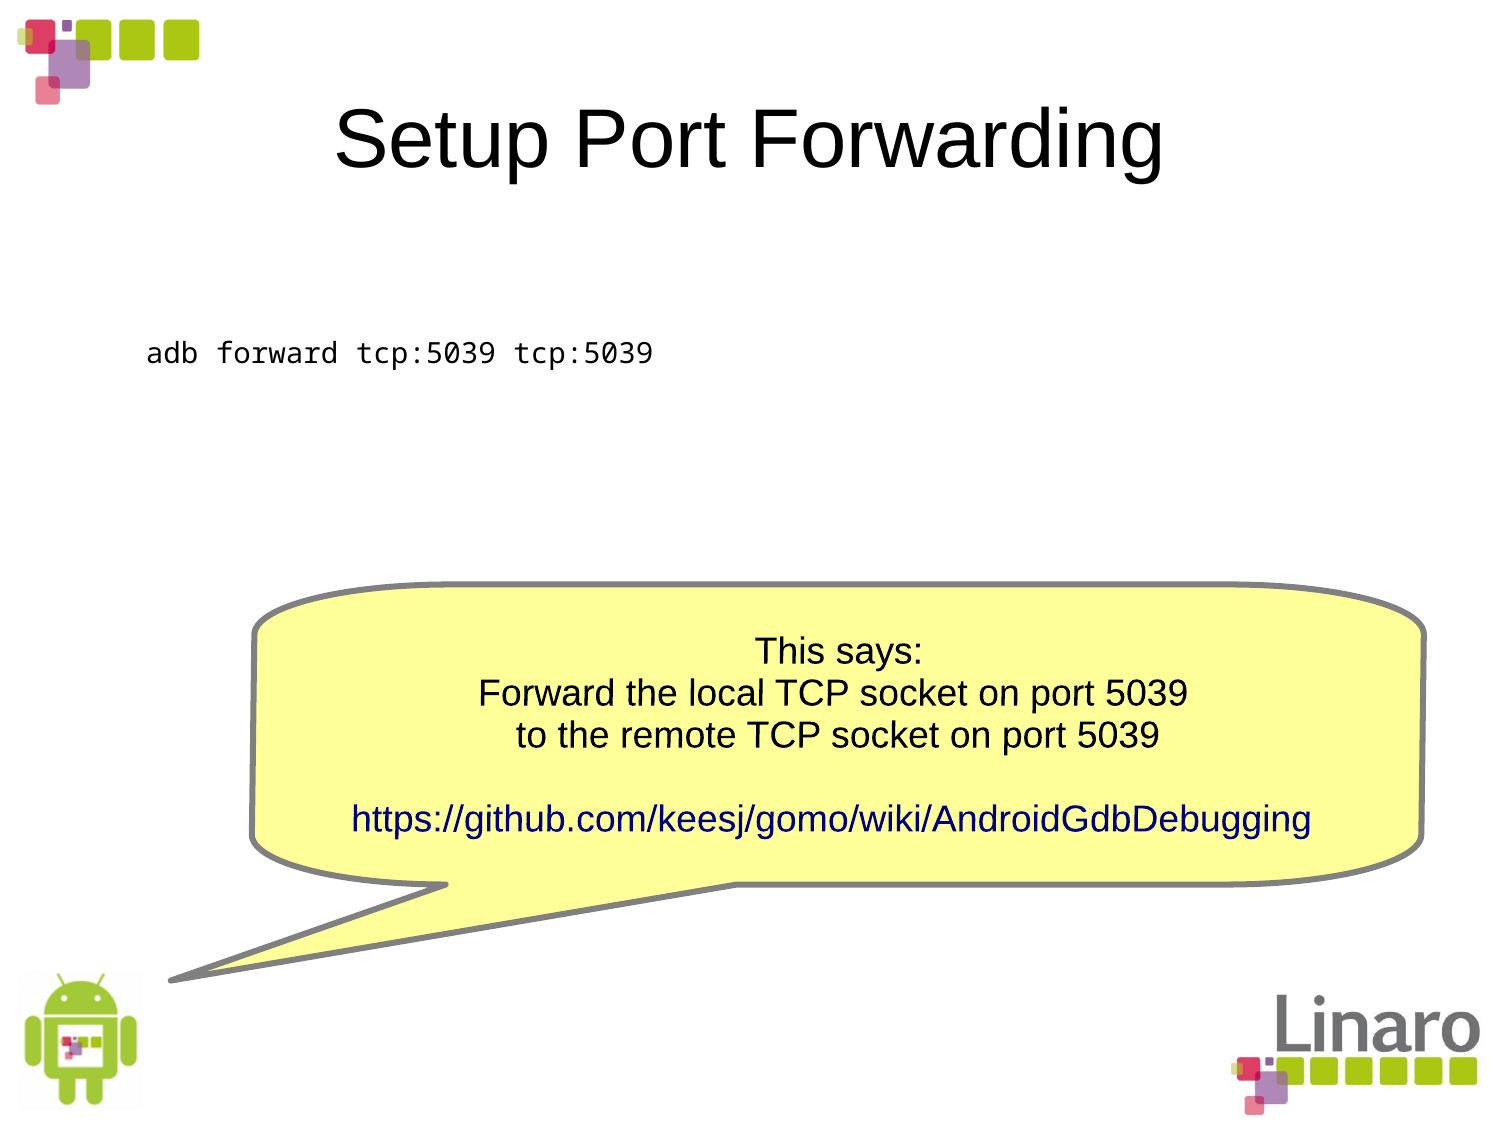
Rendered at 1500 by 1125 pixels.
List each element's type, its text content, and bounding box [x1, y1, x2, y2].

title Setup Port Forwarding [74, 44, 1425, 233]
list adb forward tcp:5039 tcp:5039 [74, 263, 1425, 916]
picture [18, 971, 142, 1109]
picture [1219, 986, 1491, 1123]
text_box This says: Forward the local TCP socket on port 5039 to the remote TCP socket on port 5039 https://github.com/keesj/gomo/wiki/AndroidGdbDebugging [170, 584, 1424, 981]
picture [16, 12, 205, 121]
